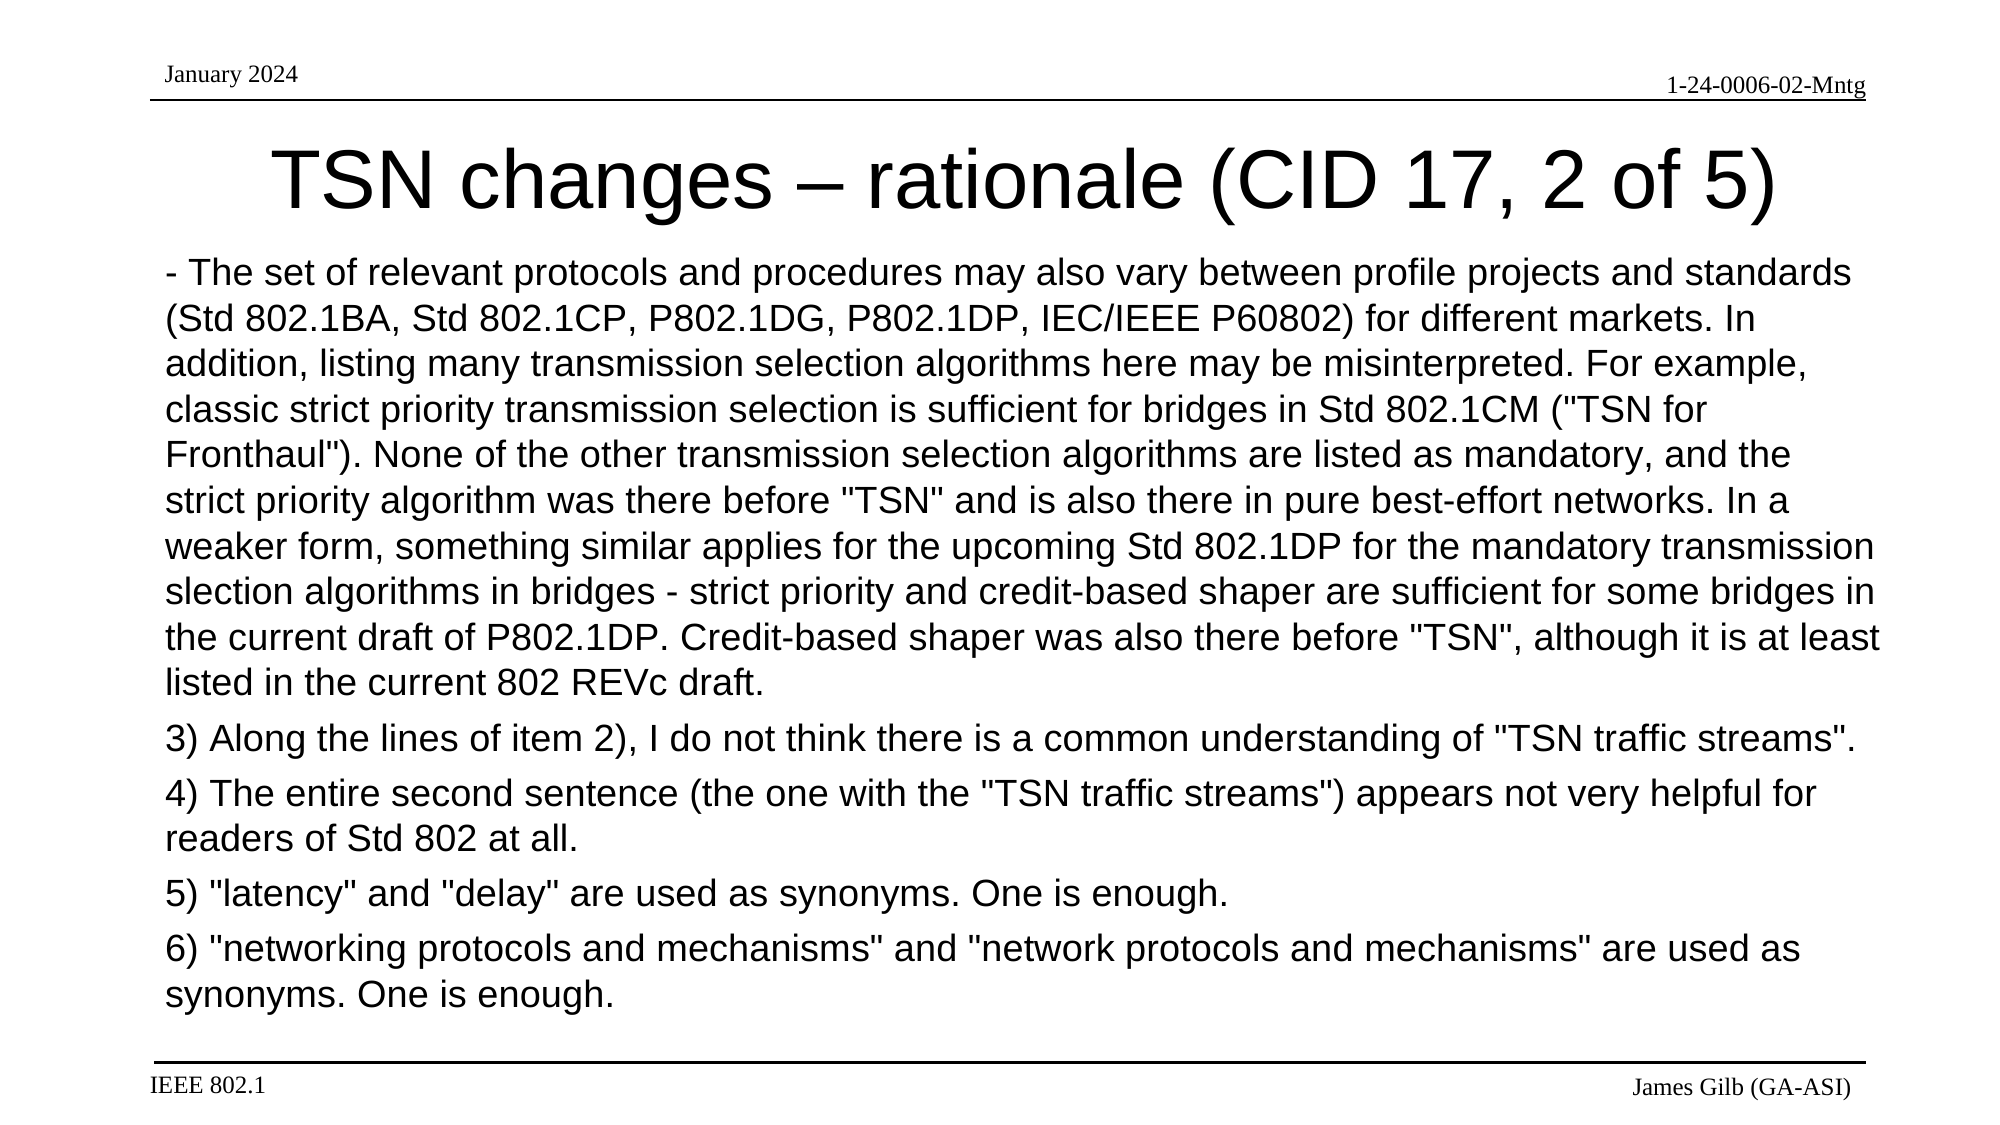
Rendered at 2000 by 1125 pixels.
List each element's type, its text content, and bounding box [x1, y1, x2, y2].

list - The set of relevant protocols and procedures may also vary between profile projects and standards (Std 802.1BA, Std 802.1CP, P802.1DG, P802.1DP, IEC/IEEE P60802) for different markets. In addition, listing many transmission selection algorithms here may be misinterpreted. For example, classic strict priority transmission selection is sufficient for bridges in Std 802.1CM ("TSN for Fronthaul"). None of the other transmission selection algorithms are listed as mandatory, and the strict priority algorithm was there before "TSN" and is also there in pure best-effort networks. In a weaker form, something similar applies for the upcoming Std 802.1DP for the mandatory transmission slection algorithms in bridges - strict priority and credit-based shaper are sufficient for some bridges in the current draft of P802.1DP. Credit-based shaper was also there before "TSN", although it is at least listed in the current 802 REVc draft. 3) Along the lines of item 2), I do not think there is a common understanding of "TSN traffic streams". 4) The entire second sentence (the one with the "TSN traffic streams") appears not very helpful for readers of Std 802 at all. 5) "latency" and "delay" are used as synonyms. One is enough. 6) "networking protocols and mechanisms" and "network protocols and mechanisms" are used as synonyms. One is enough. [149, 239, 1900, 1051]
title TSN changes – rationale (CID 17, 2 of 5) [150, 112, 1900, 238]
